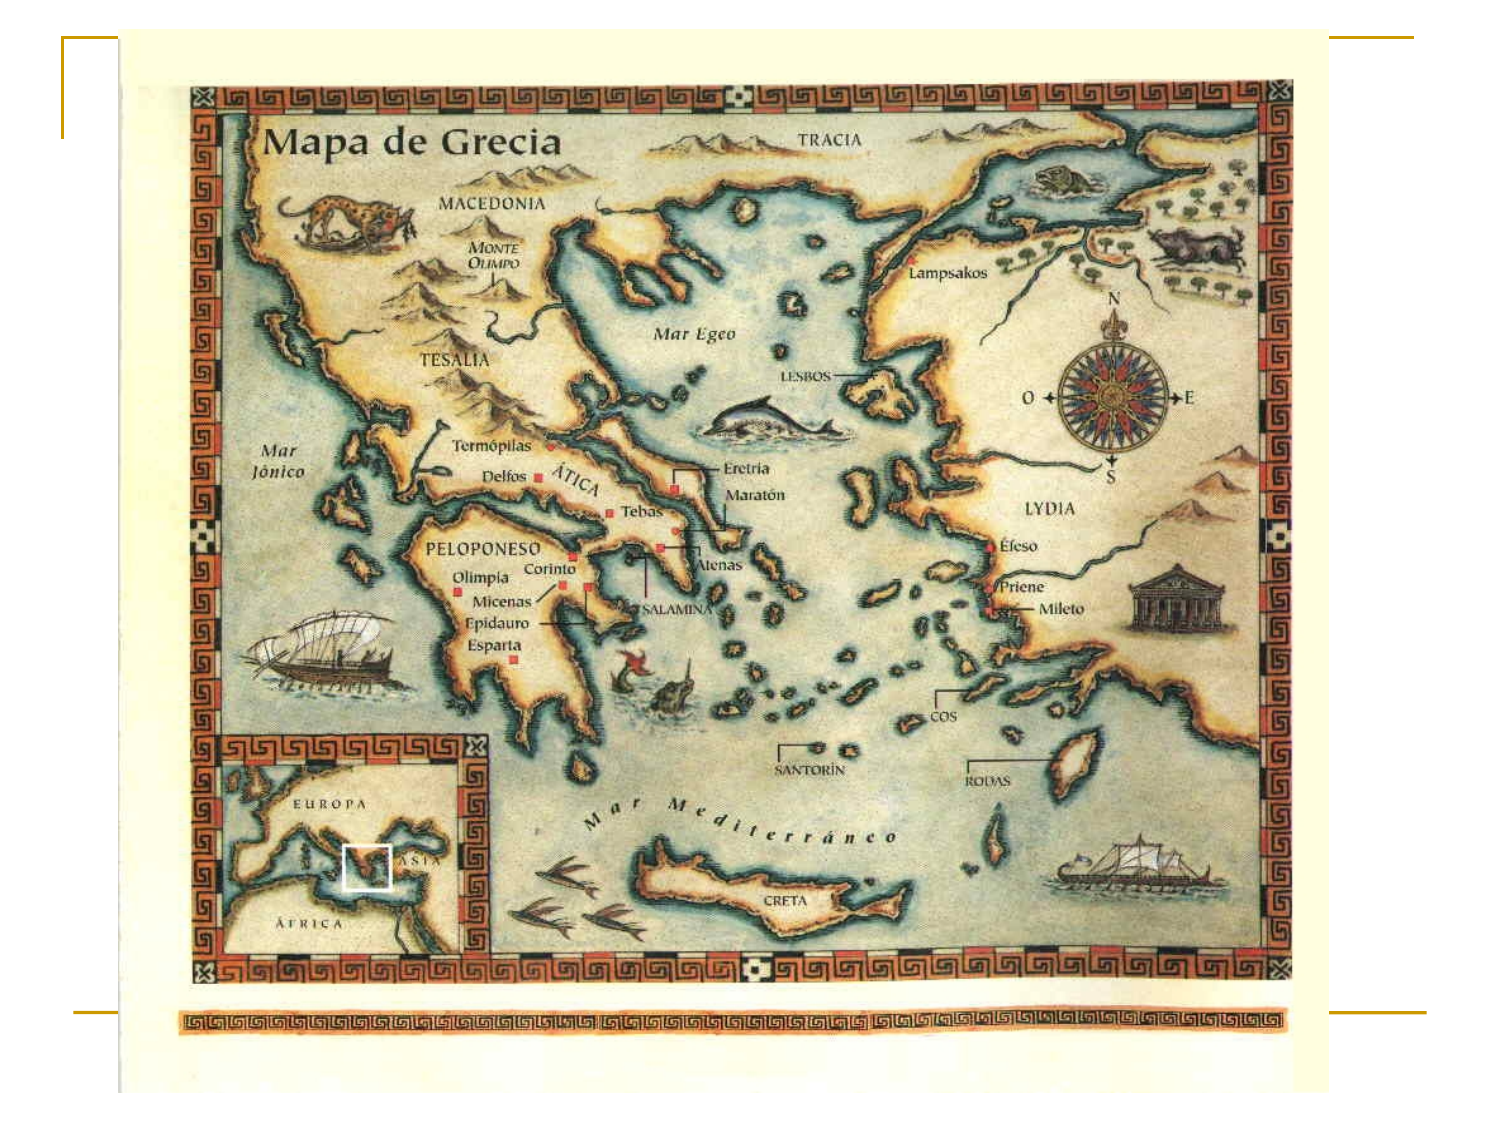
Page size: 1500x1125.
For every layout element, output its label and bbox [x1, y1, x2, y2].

picture [118, 29, 1329, 1093]
